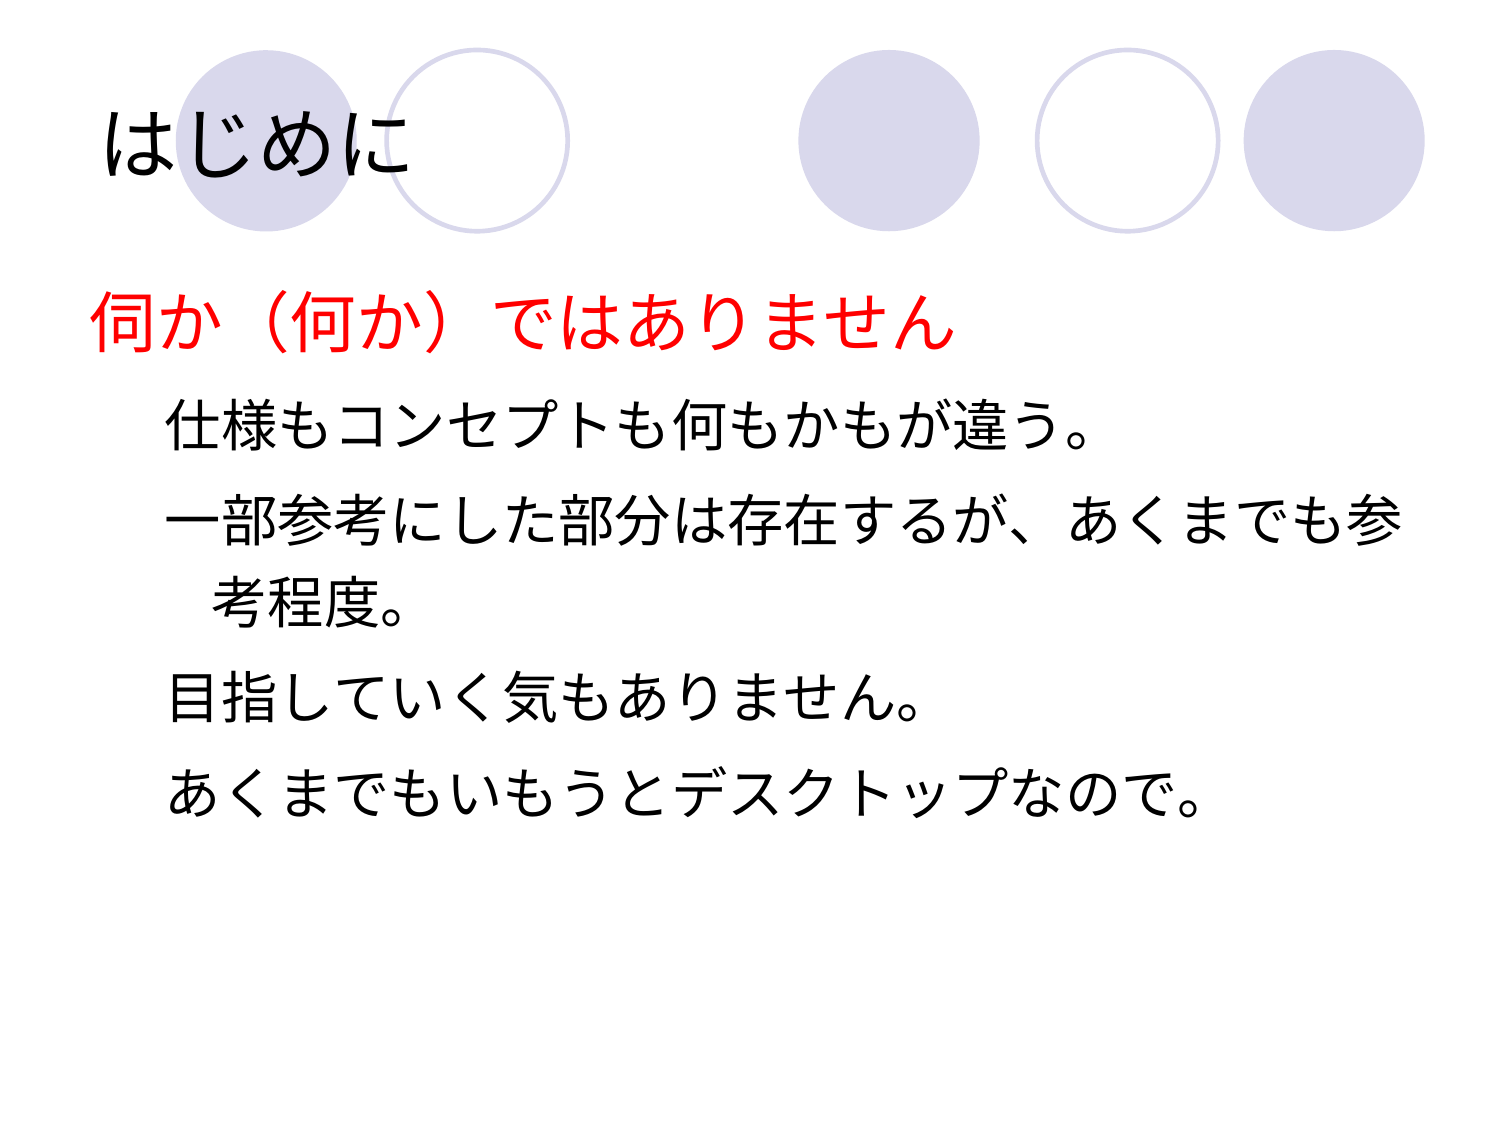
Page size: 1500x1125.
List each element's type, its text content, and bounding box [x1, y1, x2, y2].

title はじめに [84, 54, 1416, 224]
list 伺か（何か）ではありません 仕様もコンセプトも何もかもが違う。 一部参考にした部分は存在するが、あくまでも参考程度。 目指していく気もありません。 あくまでもいもうとデスクトップなので。 [75, 262, 1426, 1006]
